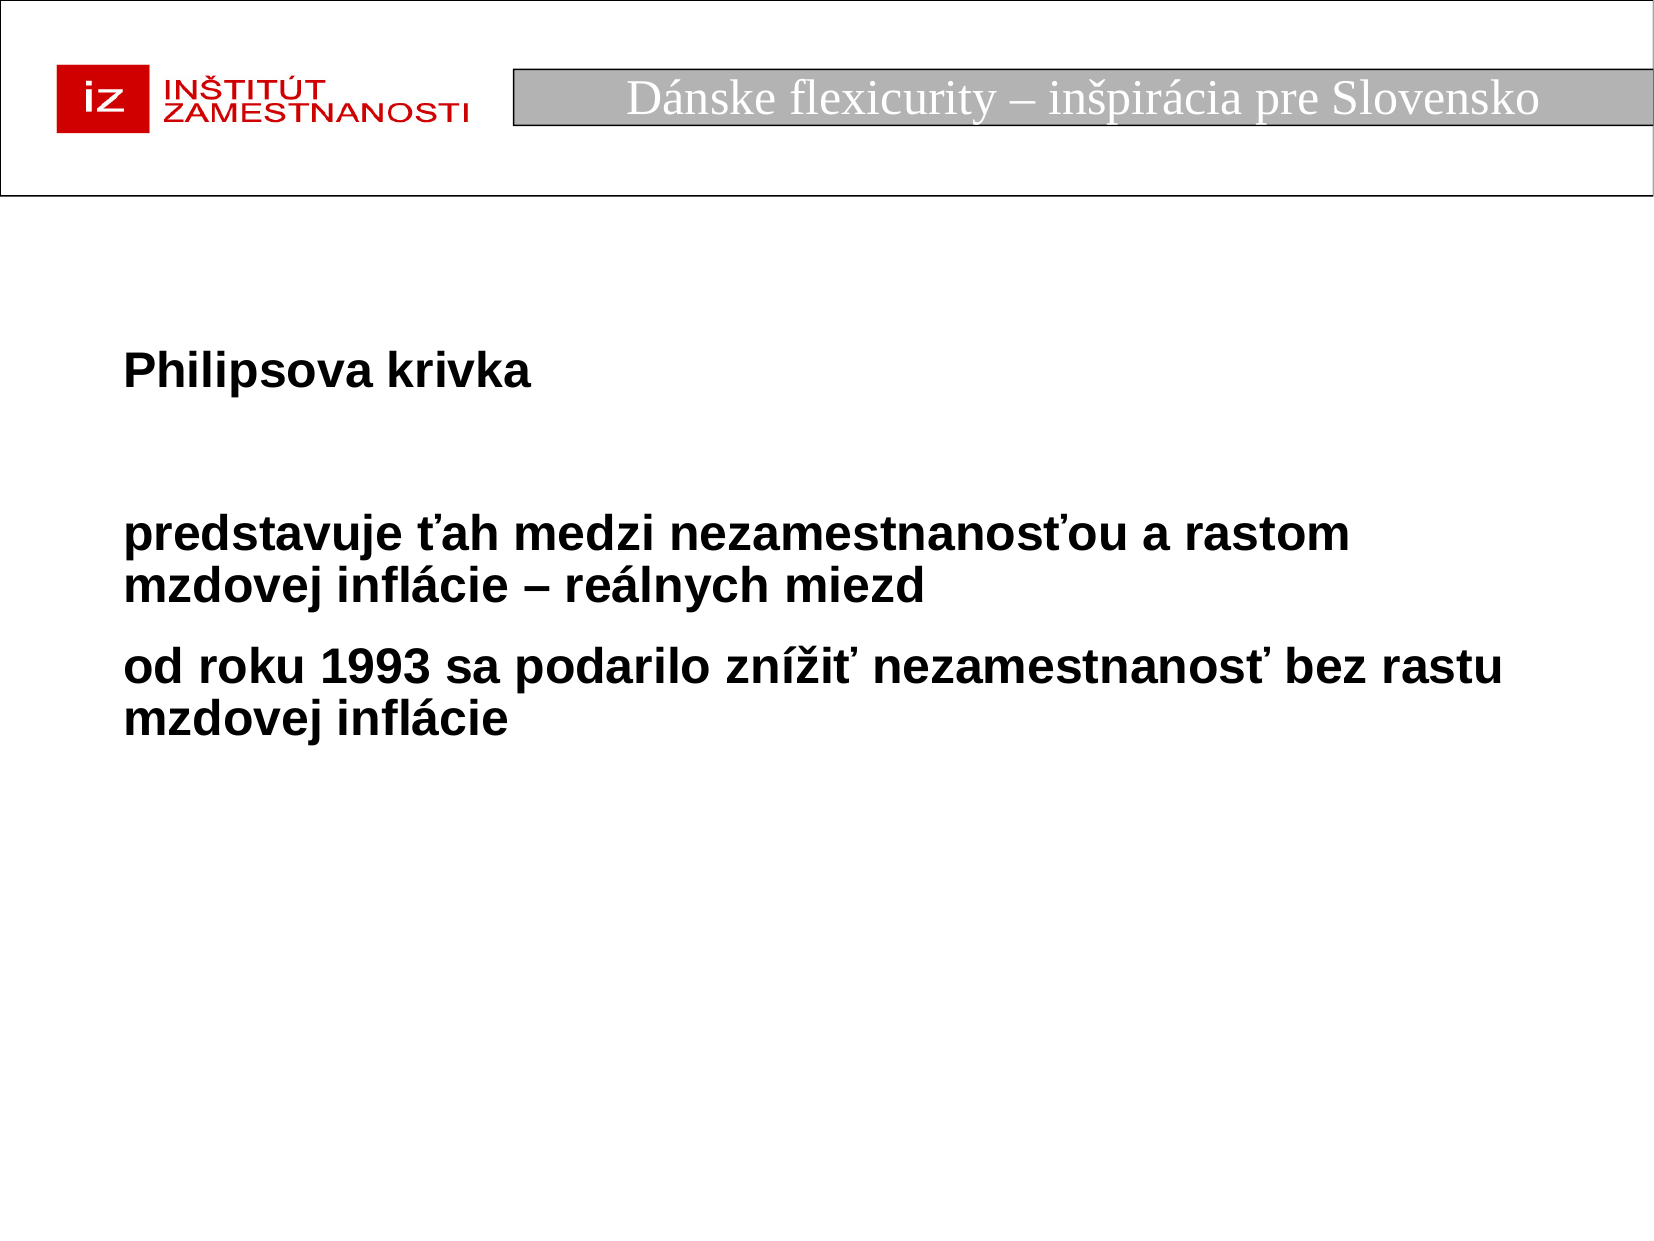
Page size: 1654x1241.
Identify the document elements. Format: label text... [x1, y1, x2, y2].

text_box [0, 0, 1654, 196]
list Philipsova krivka predstavuje ťah medzi nezamestnanosťou a rastom mzdovej inflácie – reálnych miezd od roku 1993 sa podarilo znížiť nezamestnanosť bez rastu mzdovej inflácie [123, 346, 1536, 1214]
picture [5, 5, 518, 190]
text_box Dánske flexicurity – inšpirácia pre Slovensko [513, 69, 1654, 126]
